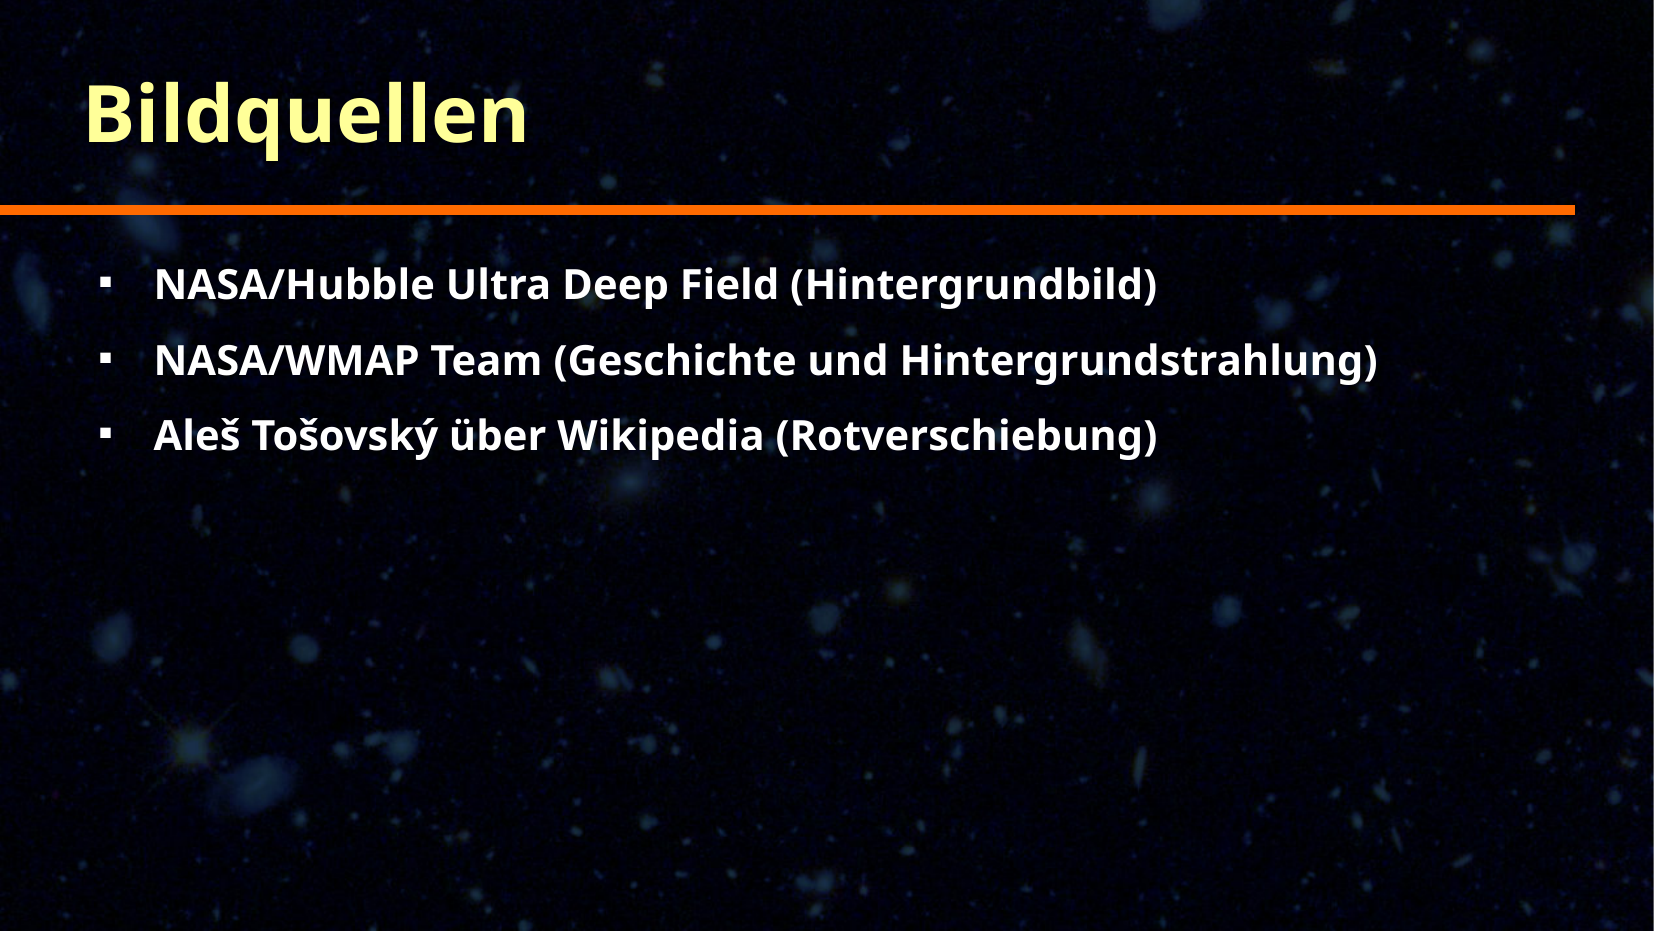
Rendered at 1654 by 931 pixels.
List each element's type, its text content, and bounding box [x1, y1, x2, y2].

title Bildquellen [82, 37, 1571, 193]
picture [0, 0, 1654, 931]
list NASA/Hubble Ultra Deep Field (Hintergrundbild) NASA/WMAP Team (Geschichte und Hintergrundstrahlung) Aleš Tošovský über Wikipedia (Rotverschiebung) [82, 255, 1571, 886]
